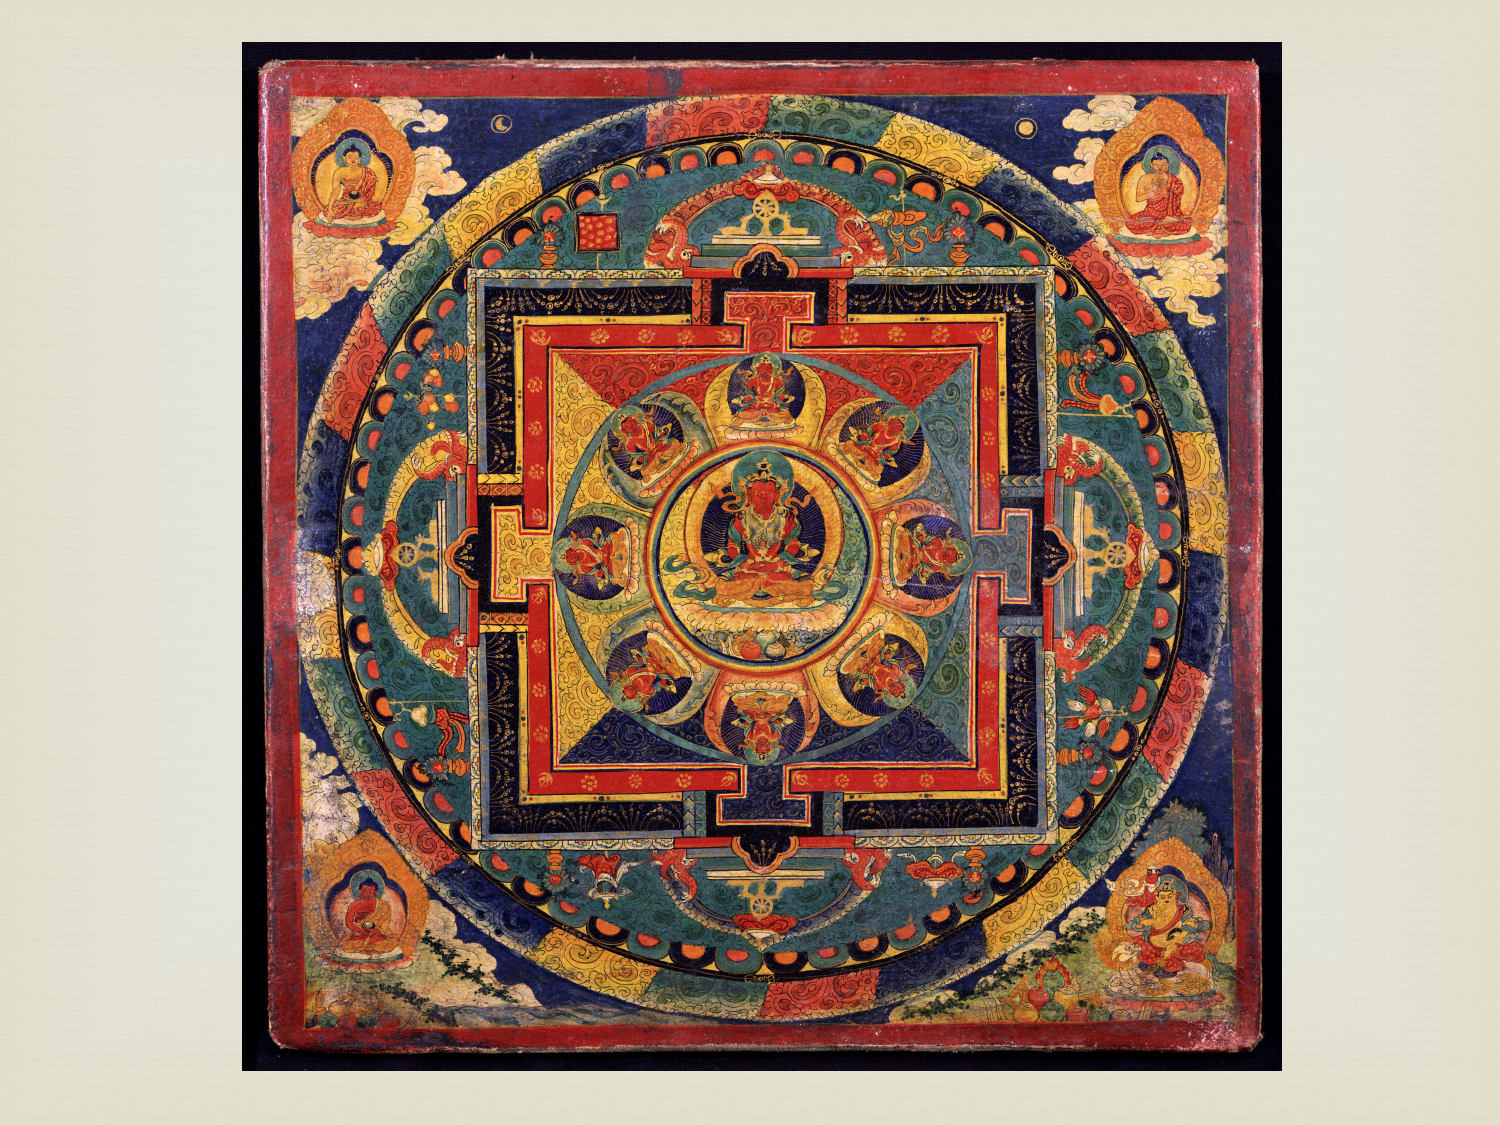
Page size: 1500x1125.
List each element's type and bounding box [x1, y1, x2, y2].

picture [242, 42, 1282, 1071]
